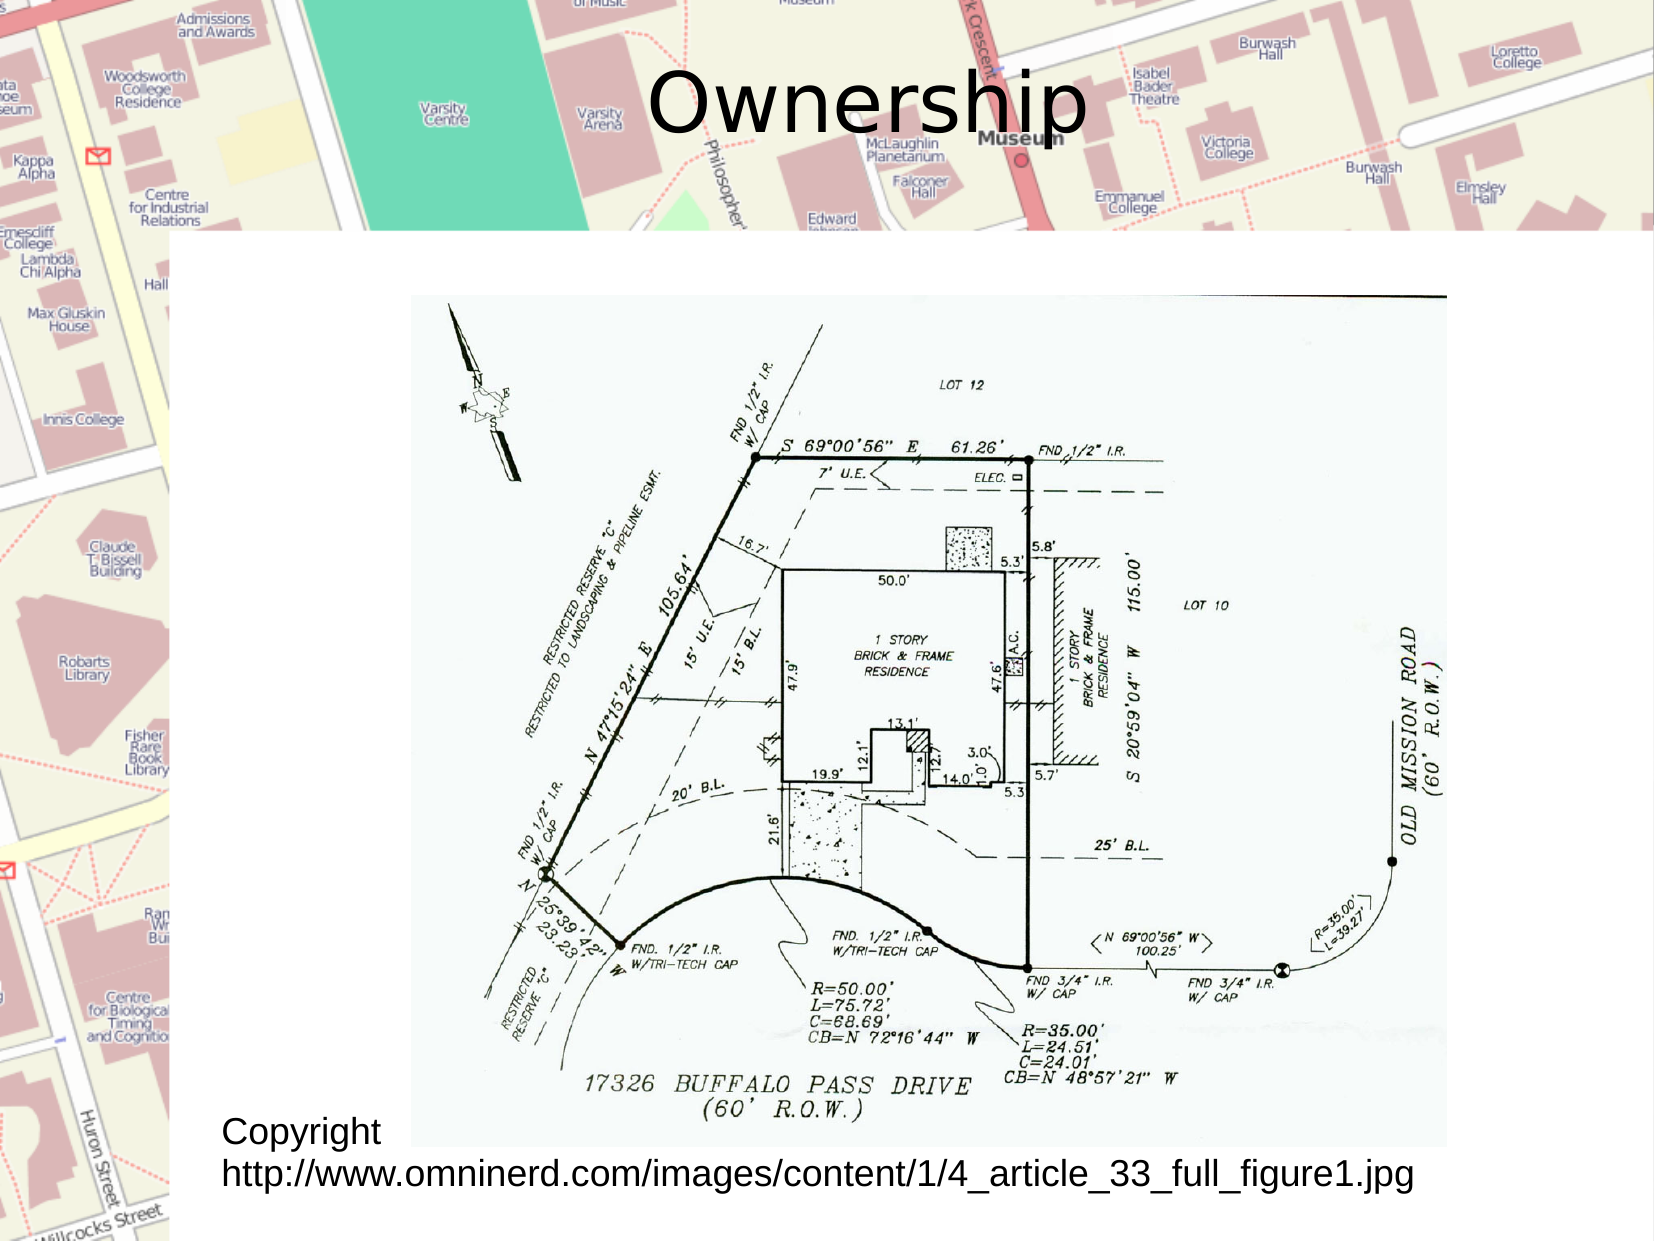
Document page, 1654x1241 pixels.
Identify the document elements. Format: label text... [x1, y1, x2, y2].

title Ownership [124, 0, 1613, 208]
picture [0, 0, 1654, 1241]
text_box Copyright http://www.omninerd.com/images/content/1/4_article_33_full_figure1.jpg [206, 1102, 1597, 1230]
